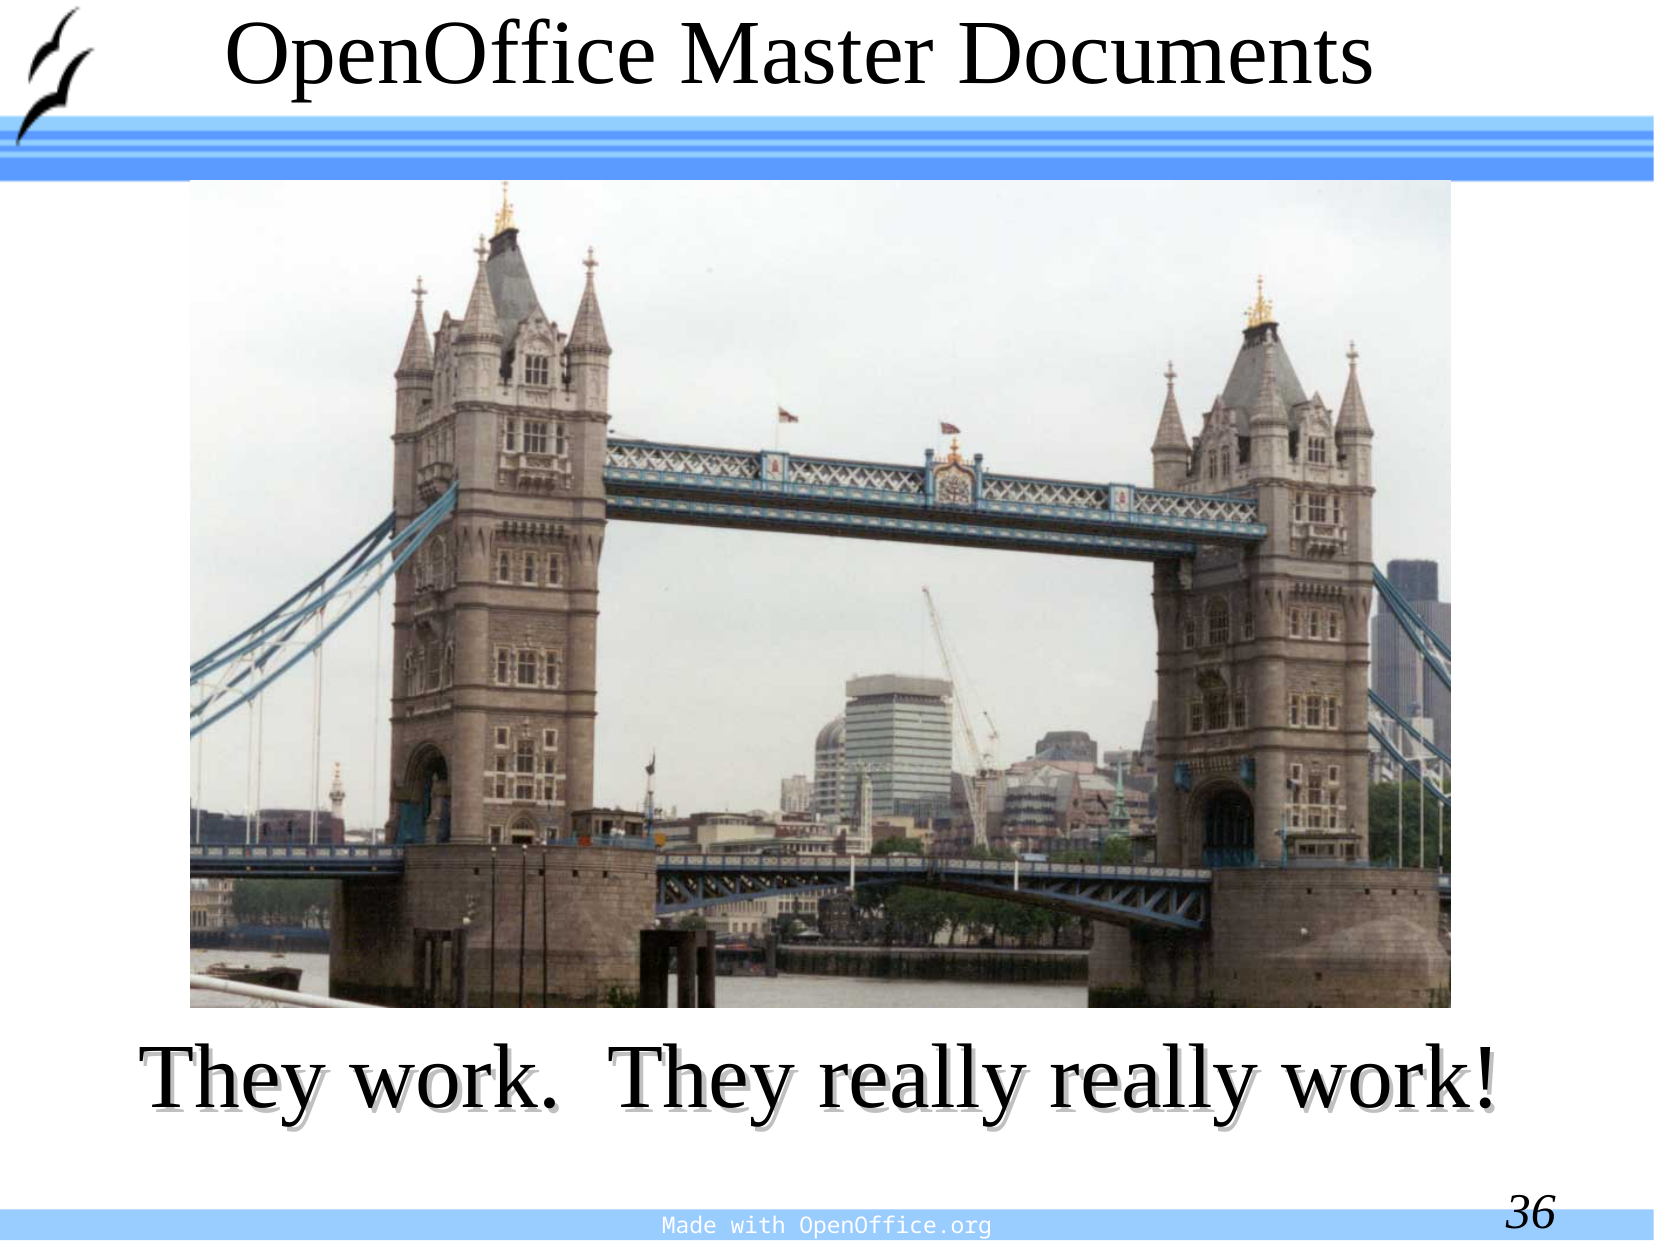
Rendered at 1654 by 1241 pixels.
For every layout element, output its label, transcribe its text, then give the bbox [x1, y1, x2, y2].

title OpenOffice Master Documents [94, 0, 1507, 117]
list They work. They really really work! [120, 1026, 1533, 1195]
picture [0, 0, 1654, 1008]
